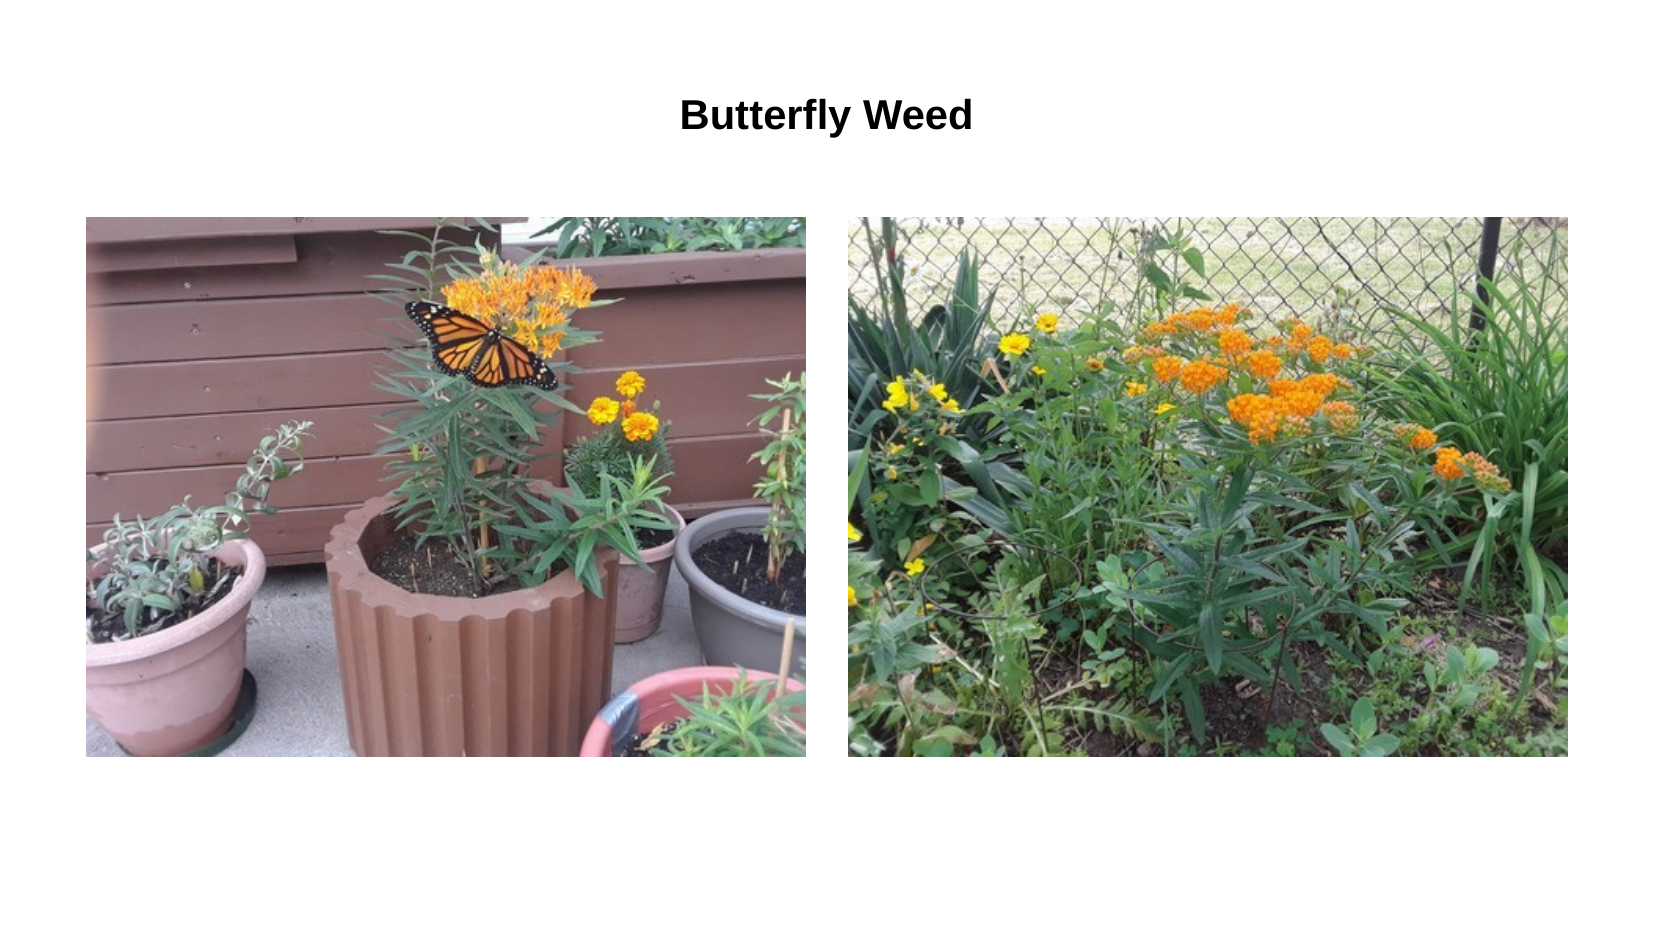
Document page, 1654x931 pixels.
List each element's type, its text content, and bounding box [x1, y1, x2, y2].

picture [86, 217, 806, 758]
title Butterfly Weed [82, 37, 1571, 193]
picture [848, 217, 1568, 758]
